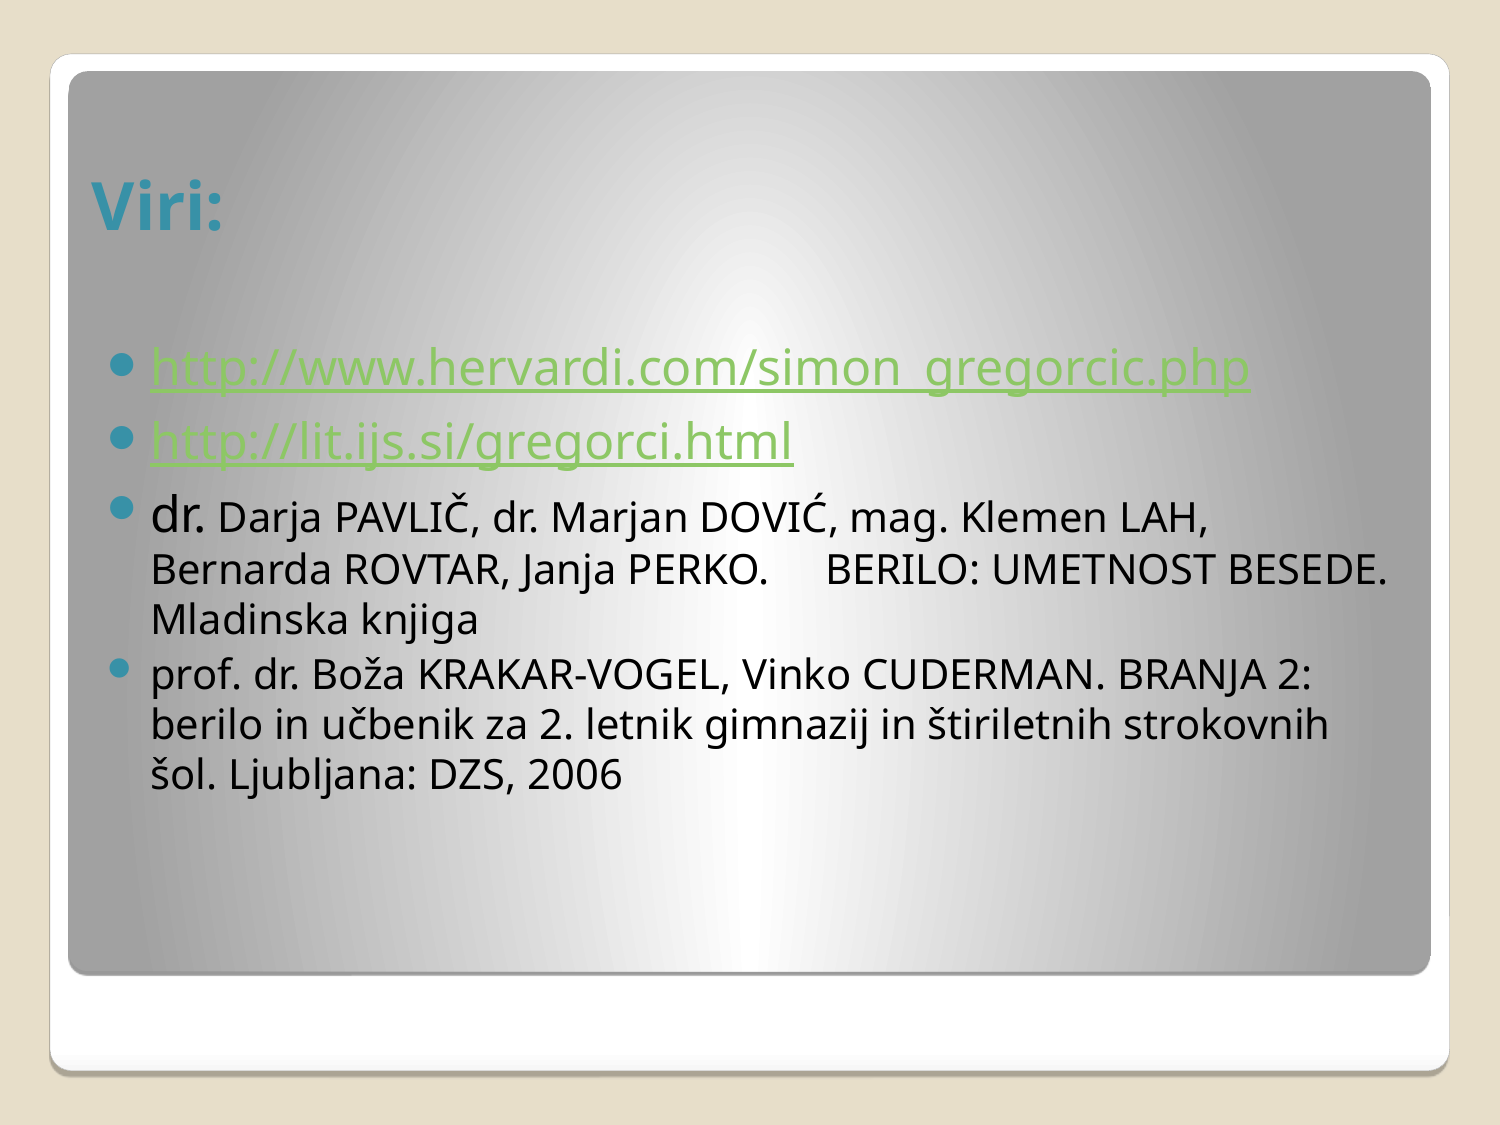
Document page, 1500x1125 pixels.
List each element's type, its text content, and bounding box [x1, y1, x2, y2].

list http://www.hervardi.com/simon_gregorcic.php http://lit.ijs.si/gregorci.html dr. Darja PAVLIČ, dr. Marjan DOVIĆ, mag. Klemen LAH, Bernarda ROVTAR, Janja PERKO. BERILO: UMETNOST BESEDE. Mladinska knjiga prof. dr. Boža KRAKAR-VOGEL, Vinko CUDERMAN. BRANJA 2: berilo in učbenik za 2. letnik gimnazij in štiriletnih strokovnih šol. Ljubljana: DZS, 2006 [76, 255, 1420, 943]
title Viri: [76, 125, 1420, 251]
